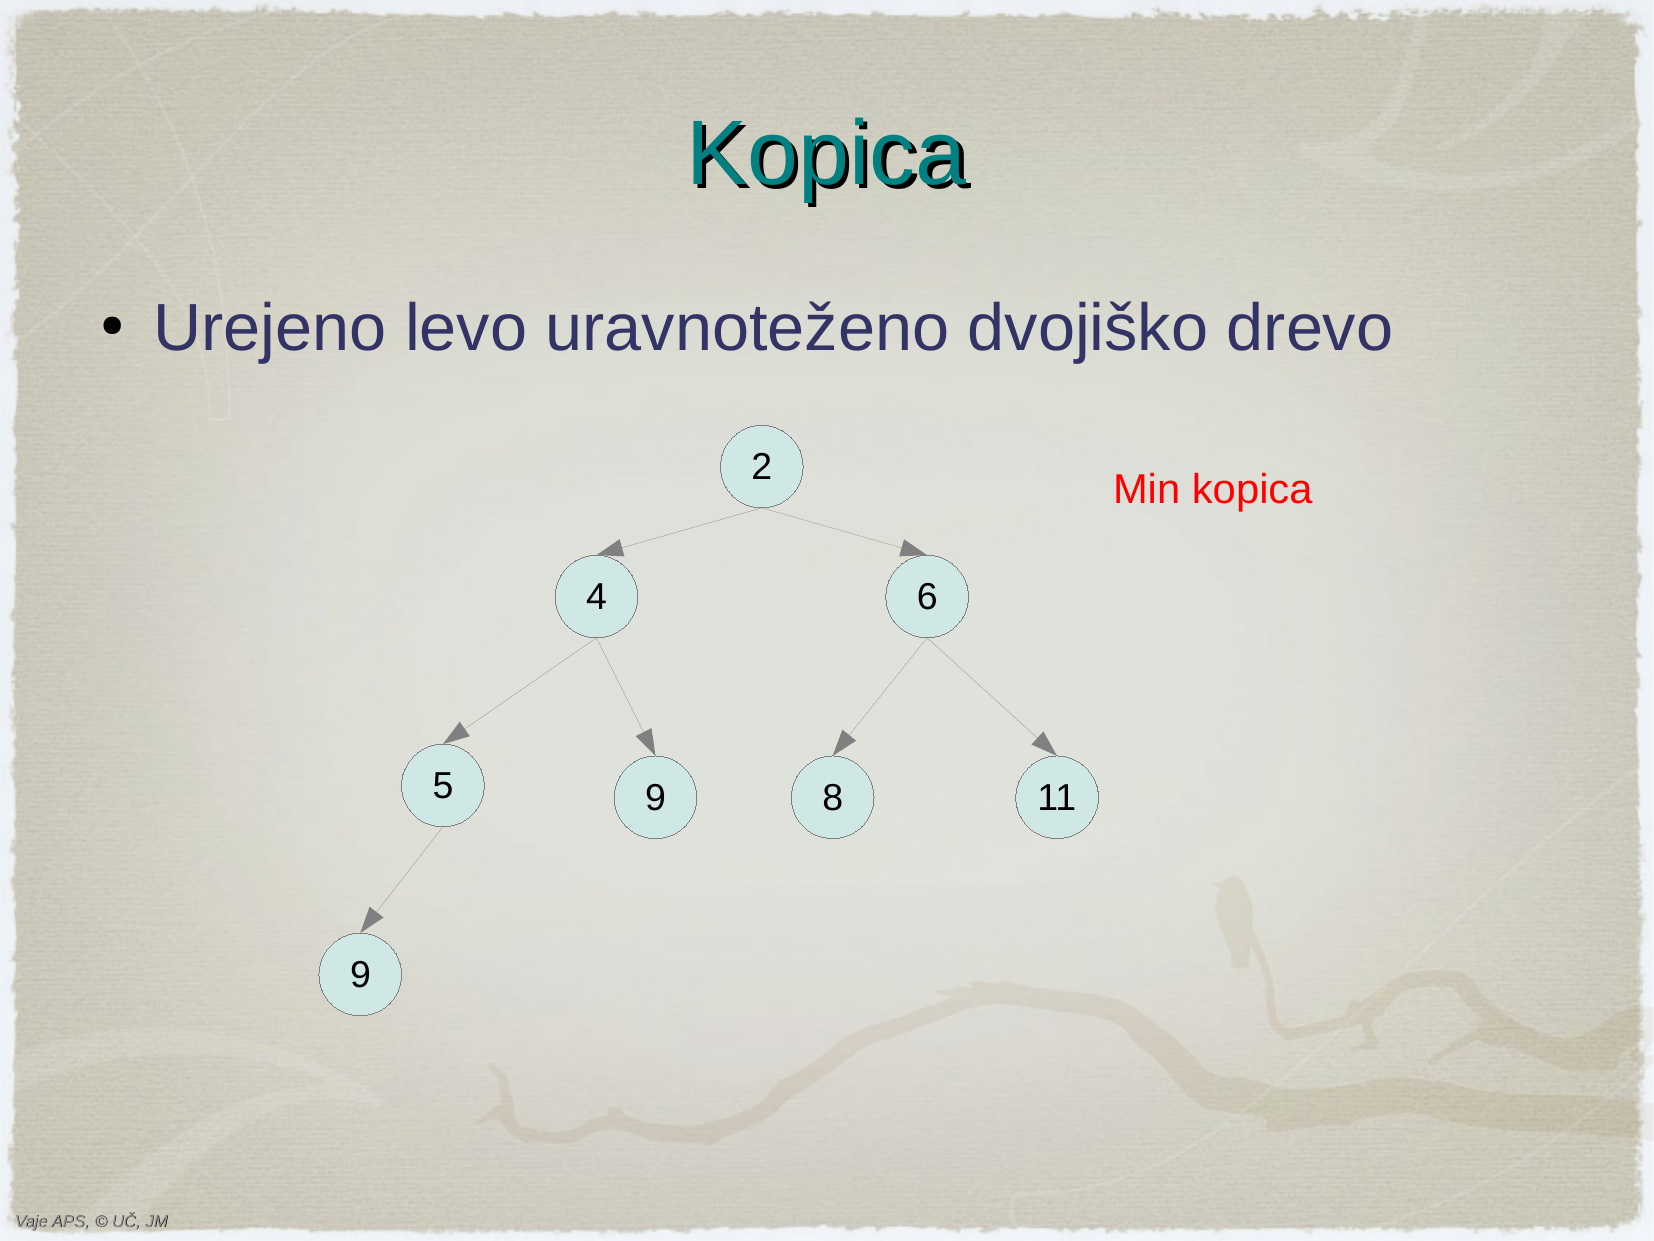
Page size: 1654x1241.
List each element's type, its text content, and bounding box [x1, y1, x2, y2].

text_box 4 [555, 555, 638, 638]
text_box 6 [885, 555, 969, 638]
text_box 8 [791, 755, 875, 839]
title Kopica [82, 49, 1571, 257]
text_box 9 [614, 755, 697, 839]
text_box 9 [318, 933, 402, 1016]
text_box 11 [1015, 755, 1099, 839]
list Urejeno levo uravnoteženo dvojiško drevo [82, 290, 1571, 1109]
picture [0, 0, 1654, 1241]
text_box 2 [720, 425, 804, 508]
text_box Min kopica [1098, 458, 1430, 521]
text_box 5 [401, 744, 485, 827]
